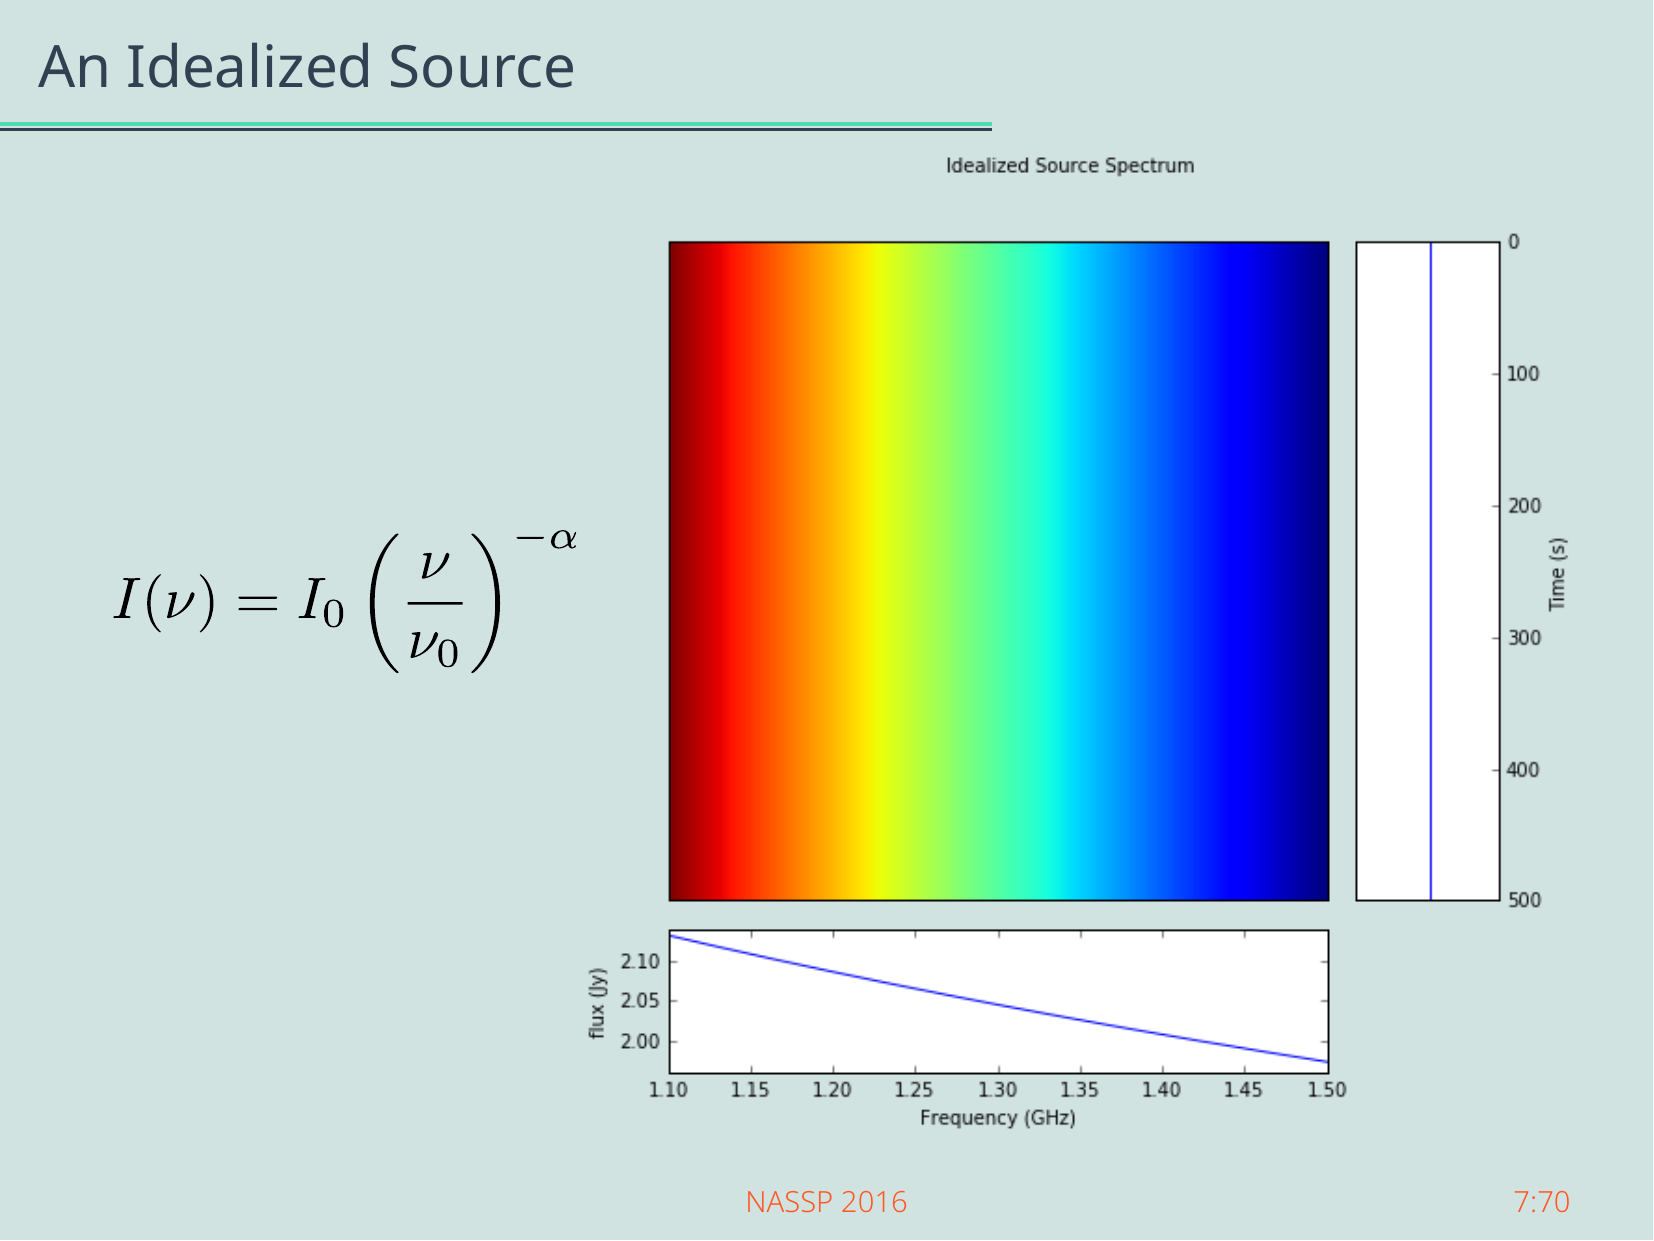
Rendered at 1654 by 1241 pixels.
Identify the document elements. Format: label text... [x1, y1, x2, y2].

text_box An Idealized Source [23, 17, 1063, 103]
picture [578, 145, 1583, 1140]
text_box [111, 522, 578, 674]
